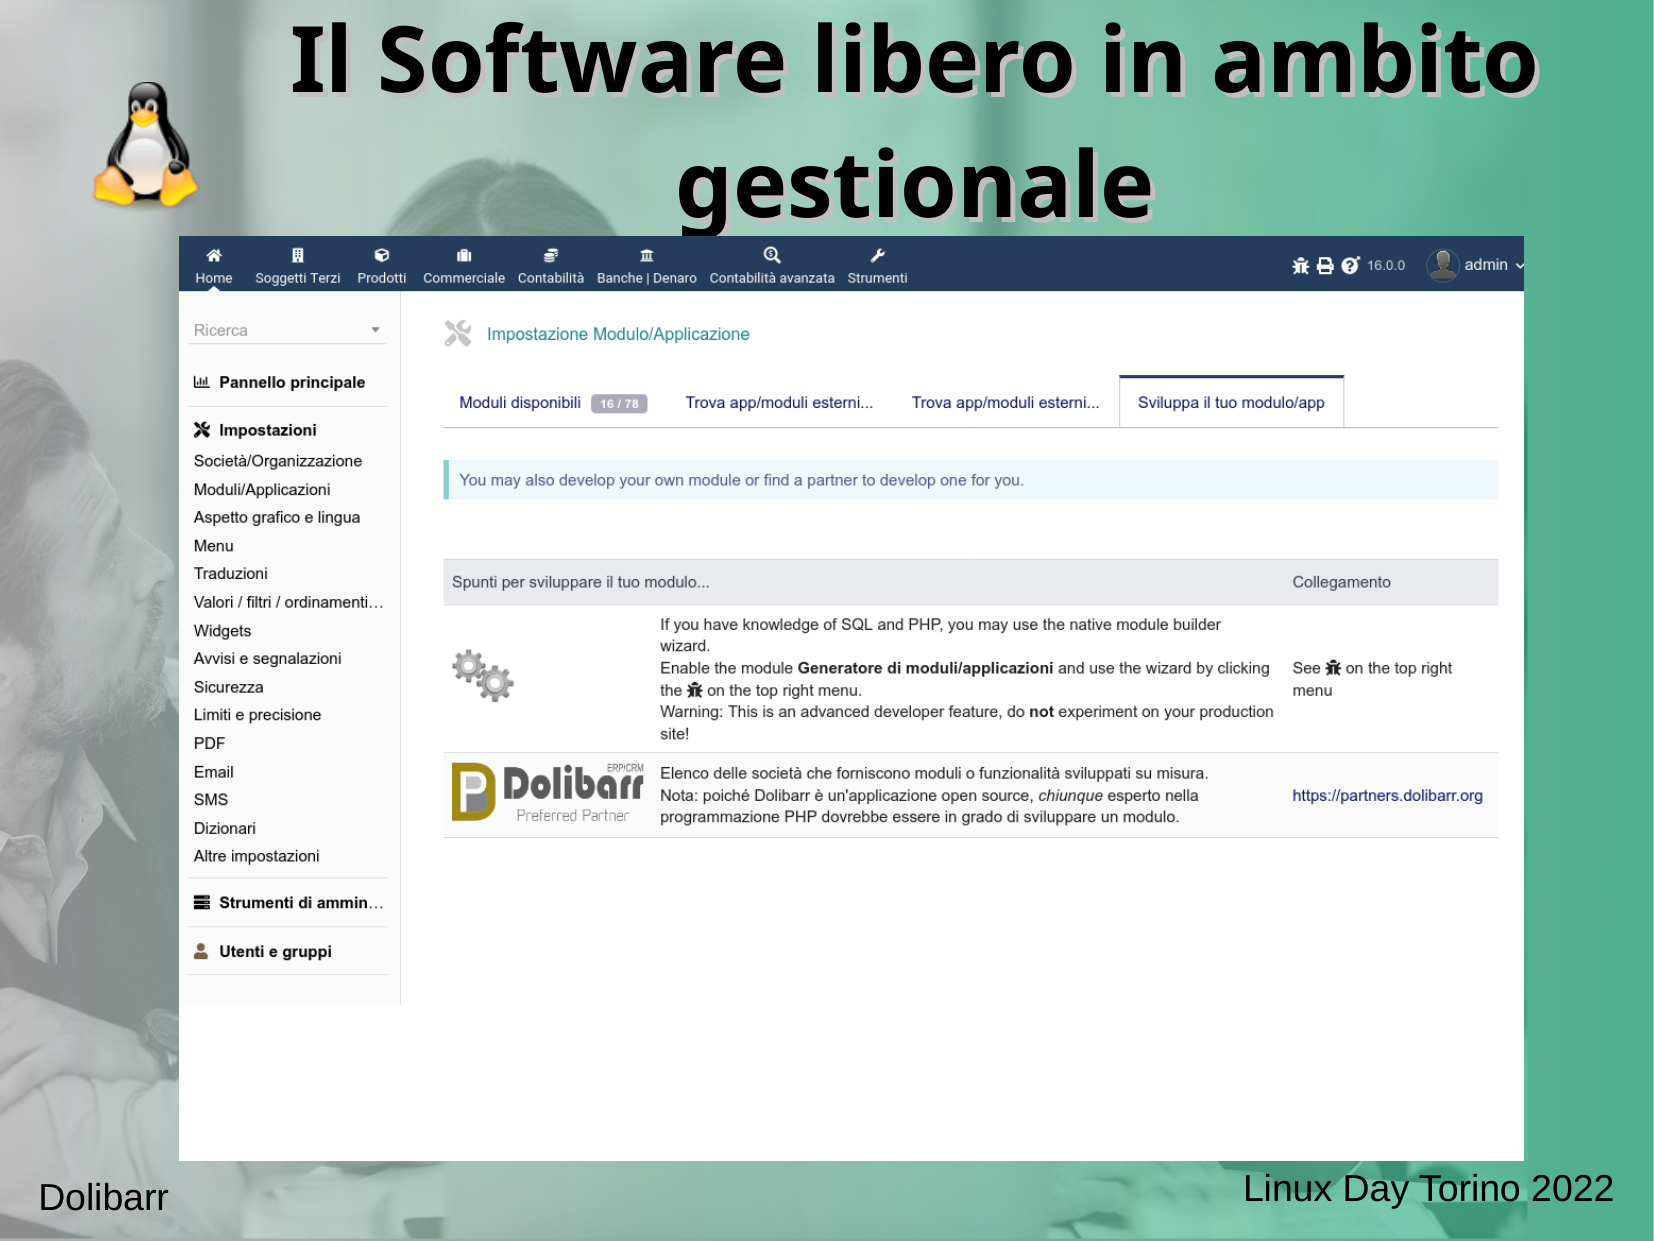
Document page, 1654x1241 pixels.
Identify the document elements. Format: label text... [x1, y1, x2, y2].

text_box Linux Day Torino 2022 [1228, 1159, 1630, 1217]
table_cell [130, 638, 179, 702]
table_cell [130, 510, 179, 574]
picture [0, 0, 1654, 1241]
title Il Software libero in ambito gestionale [259, 17, 1571, 222]
text_box Dolibarr [23, 1169, 185, 1227]
table_cell [130, 766, 179, 830]
table_cell [130, 574, 179, 638]
table_header [130, 410, 179, 510]
table_cell [130, 702, 179, 766]
